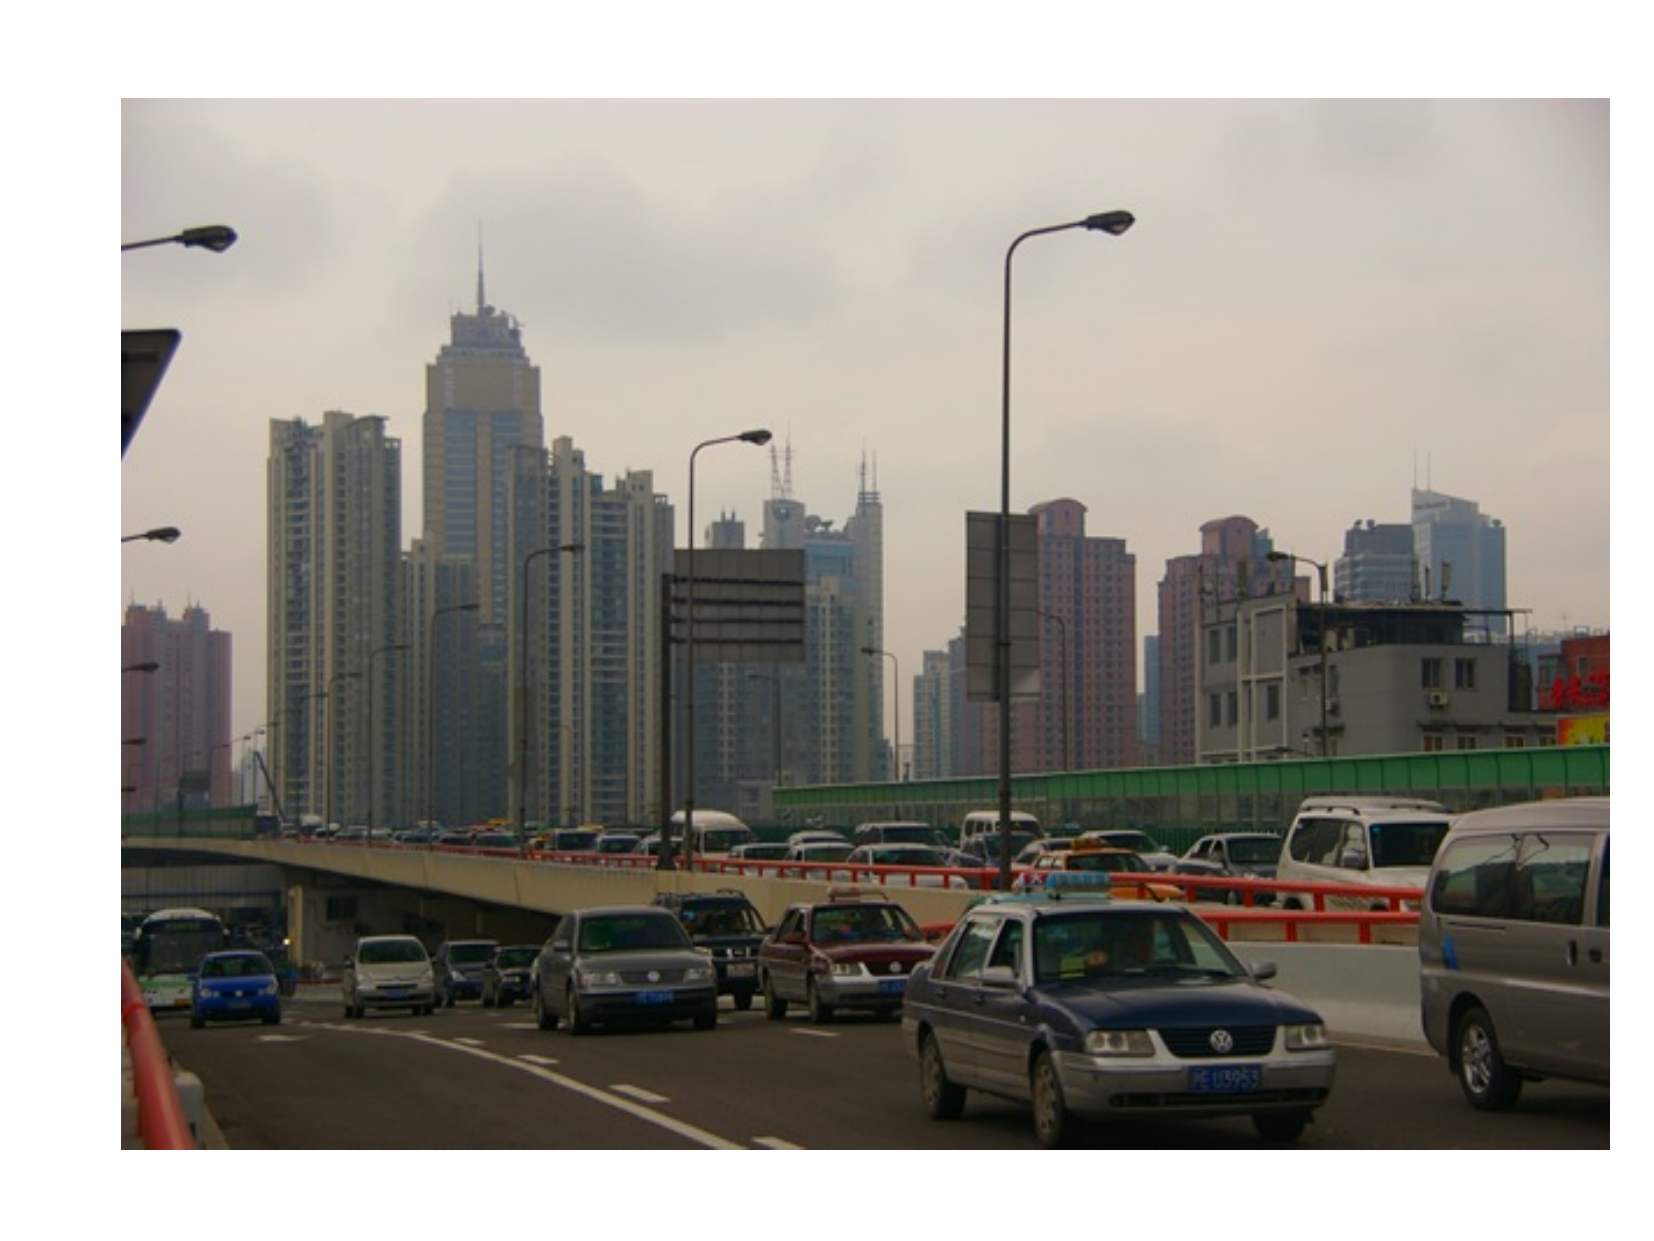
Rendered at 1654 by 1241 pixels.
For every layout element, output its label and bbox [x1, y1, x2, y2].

picture [121, 98, 1610, 1150]
